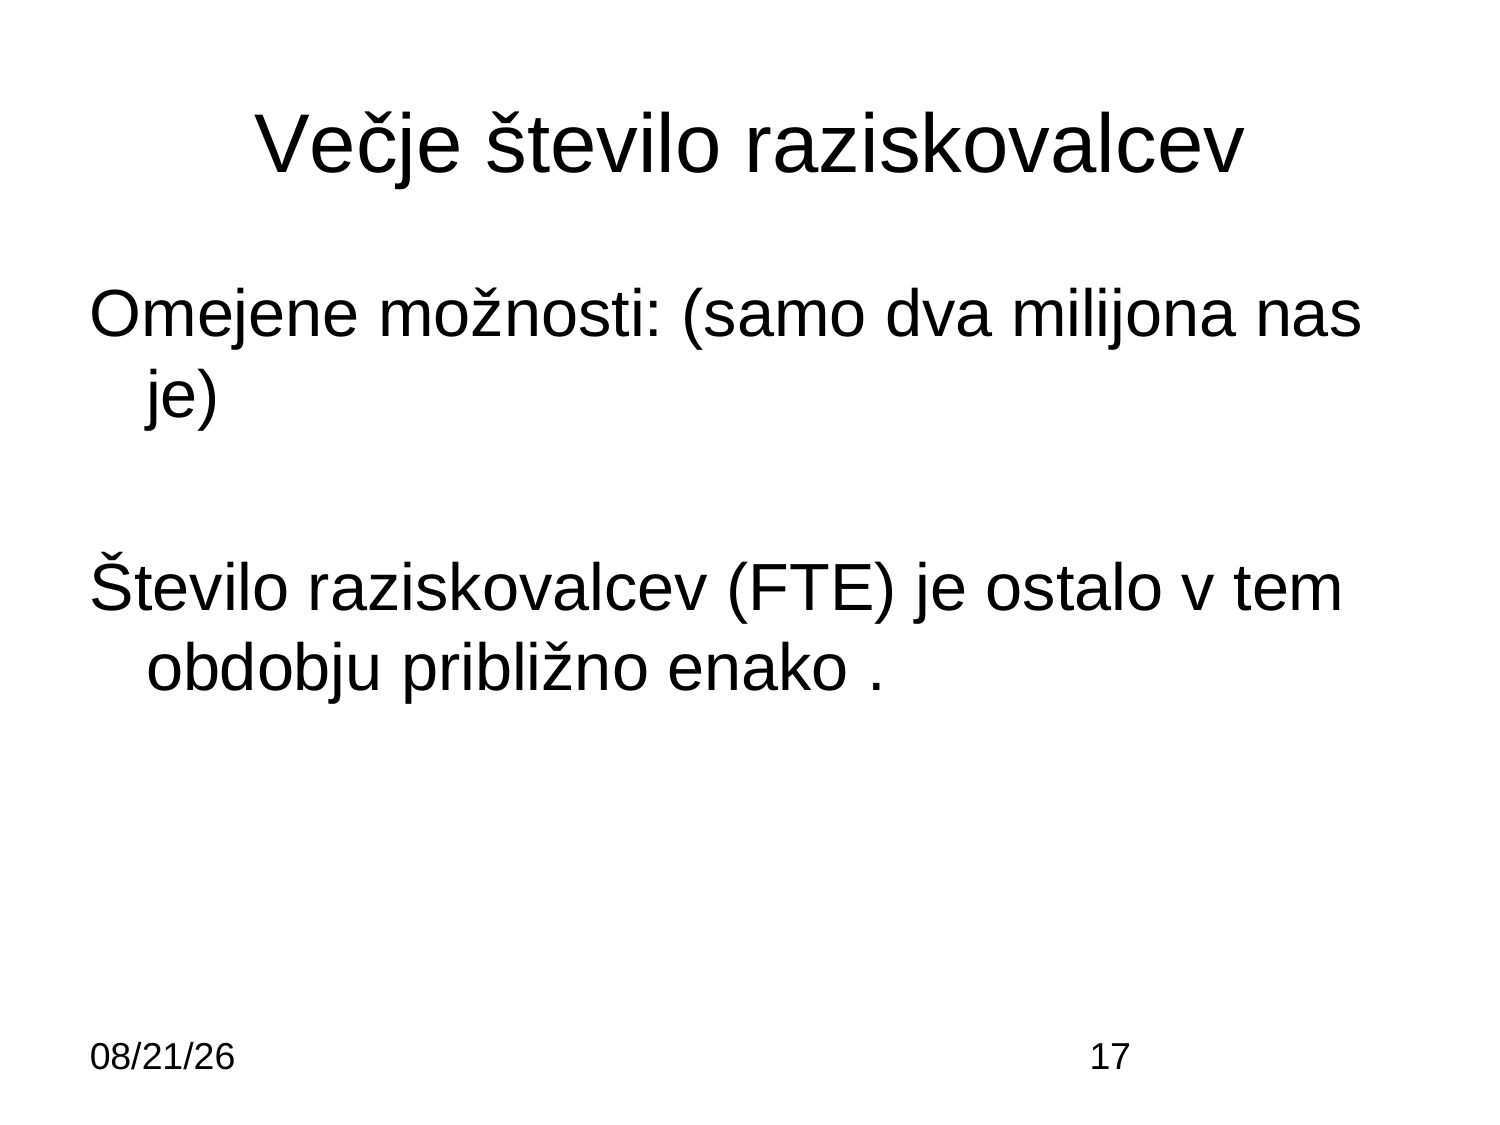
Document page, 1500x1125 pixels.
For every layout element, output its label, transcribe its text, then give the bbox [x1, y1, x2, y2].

list Omejene možnosti: (samo dva milijona nas je) Število raziskovalcev (FTE) je ostalo v tem obdobju približno enako . [75, 262, 1426, 1006]
title Večje število raziskovalcev [75, 45, 1426, 233]
